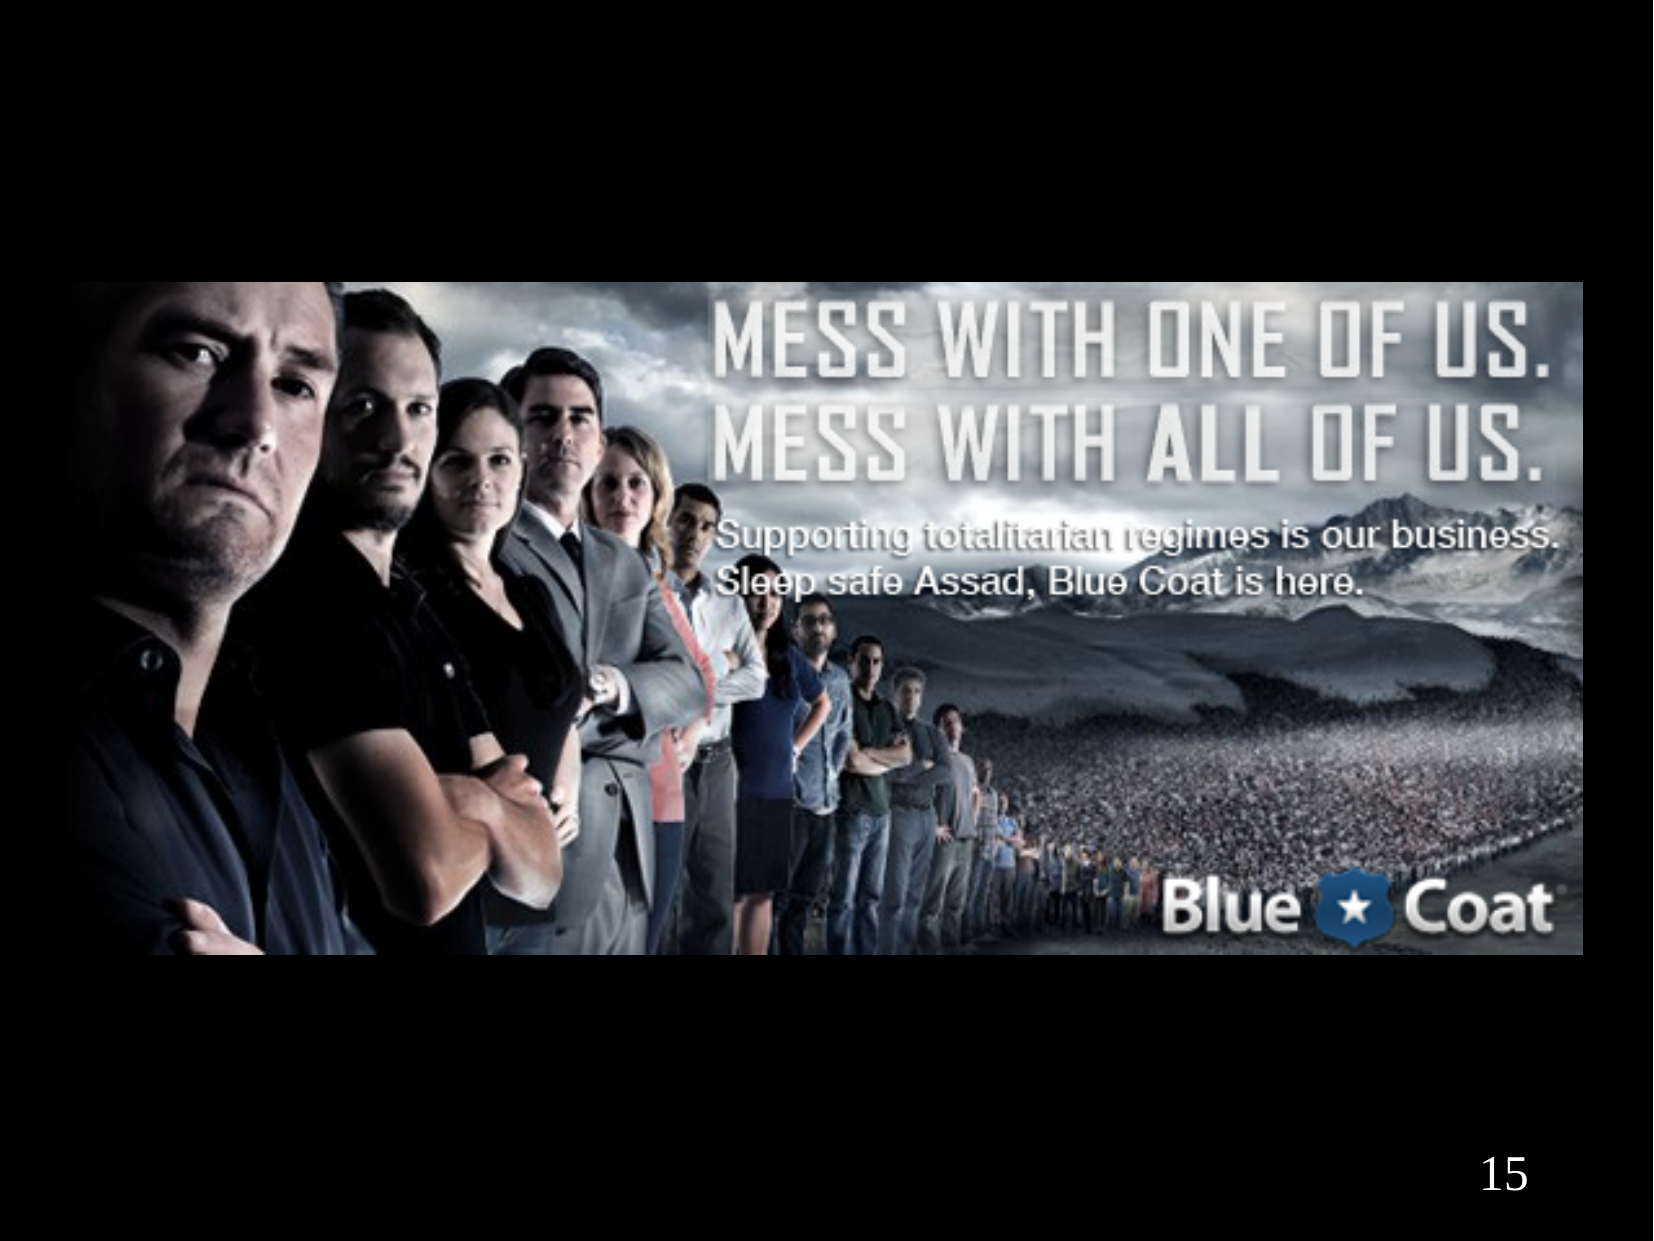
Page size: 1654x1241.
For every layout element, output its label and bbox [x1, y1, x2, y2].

picture [67, 282, 1583, 955]
